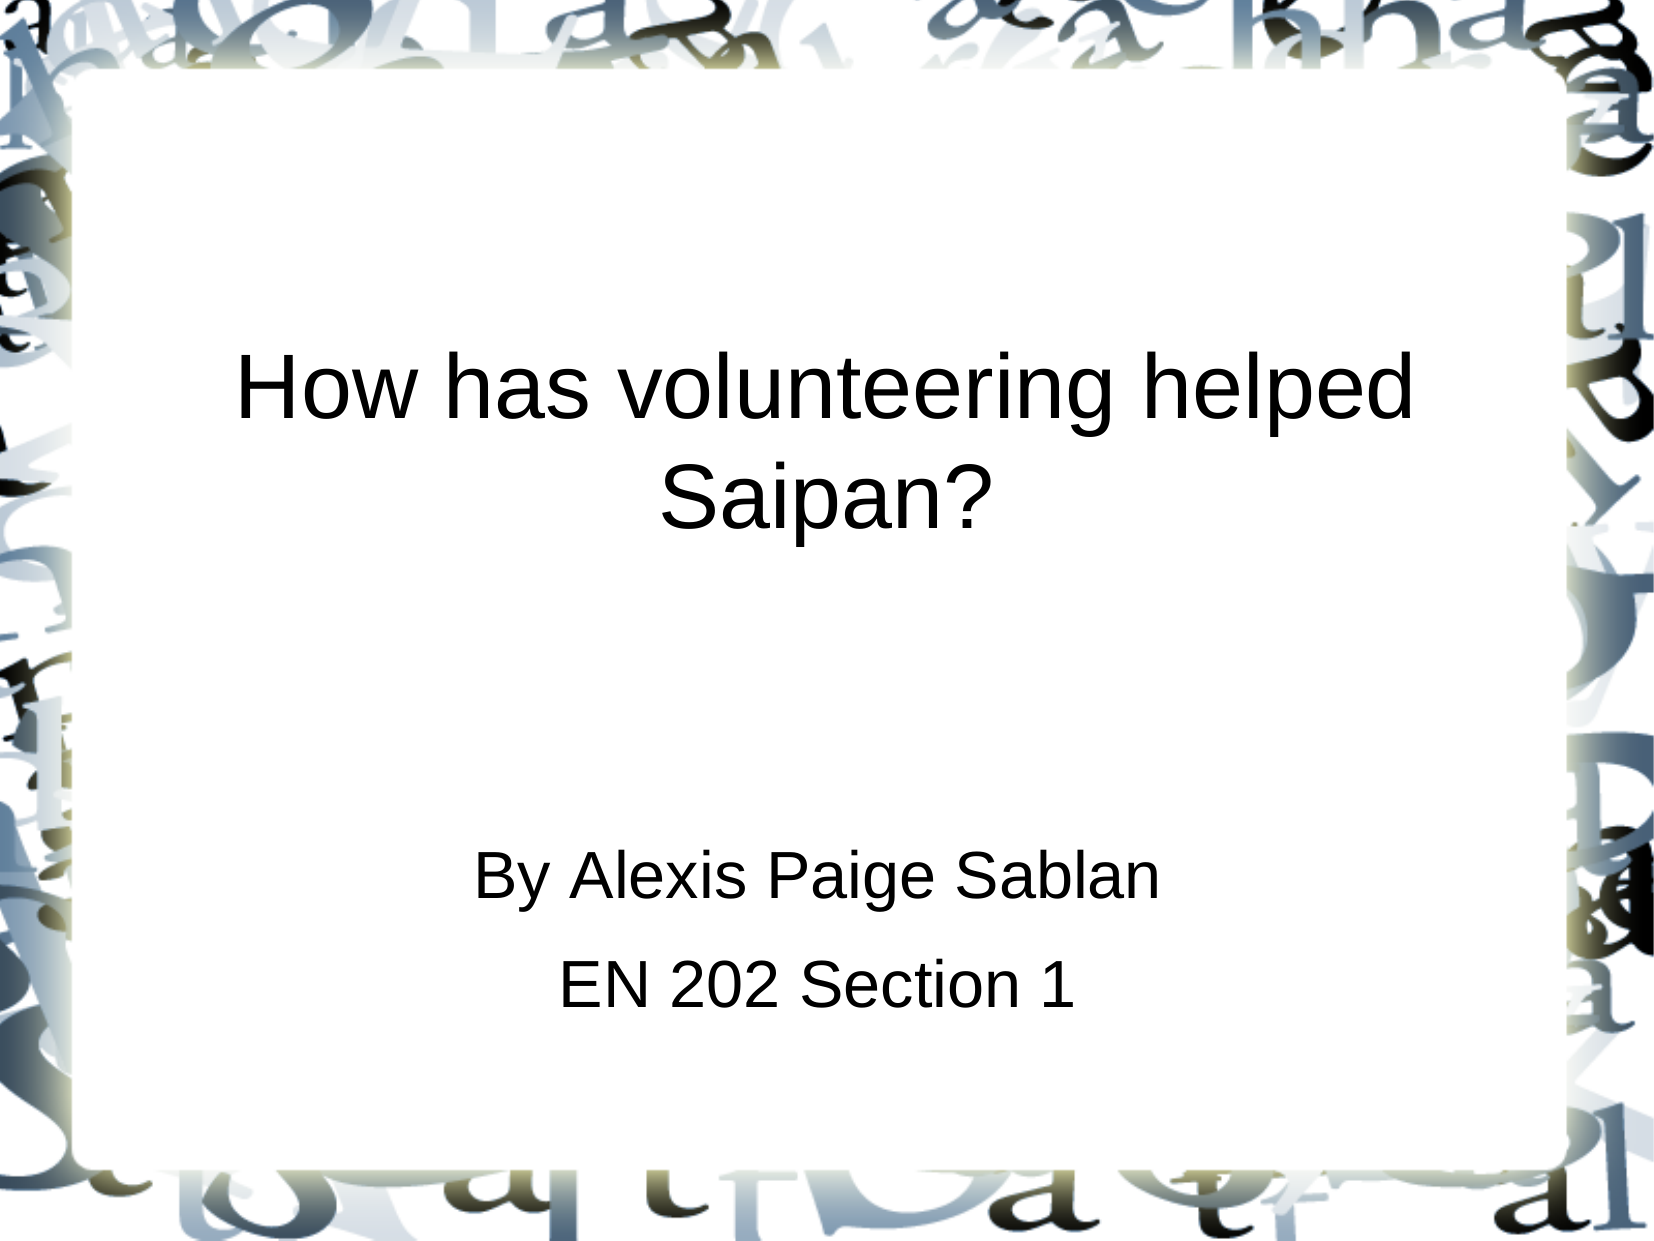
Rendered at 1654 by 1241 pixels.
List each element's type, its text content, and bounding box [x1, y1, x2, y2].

title How has volunteering helped Saipan? [82, 86, 1571, 788]
subtitle By Alexis Paige Sablan EN 202 Section 1 [106, 825, 1530, 1028]
